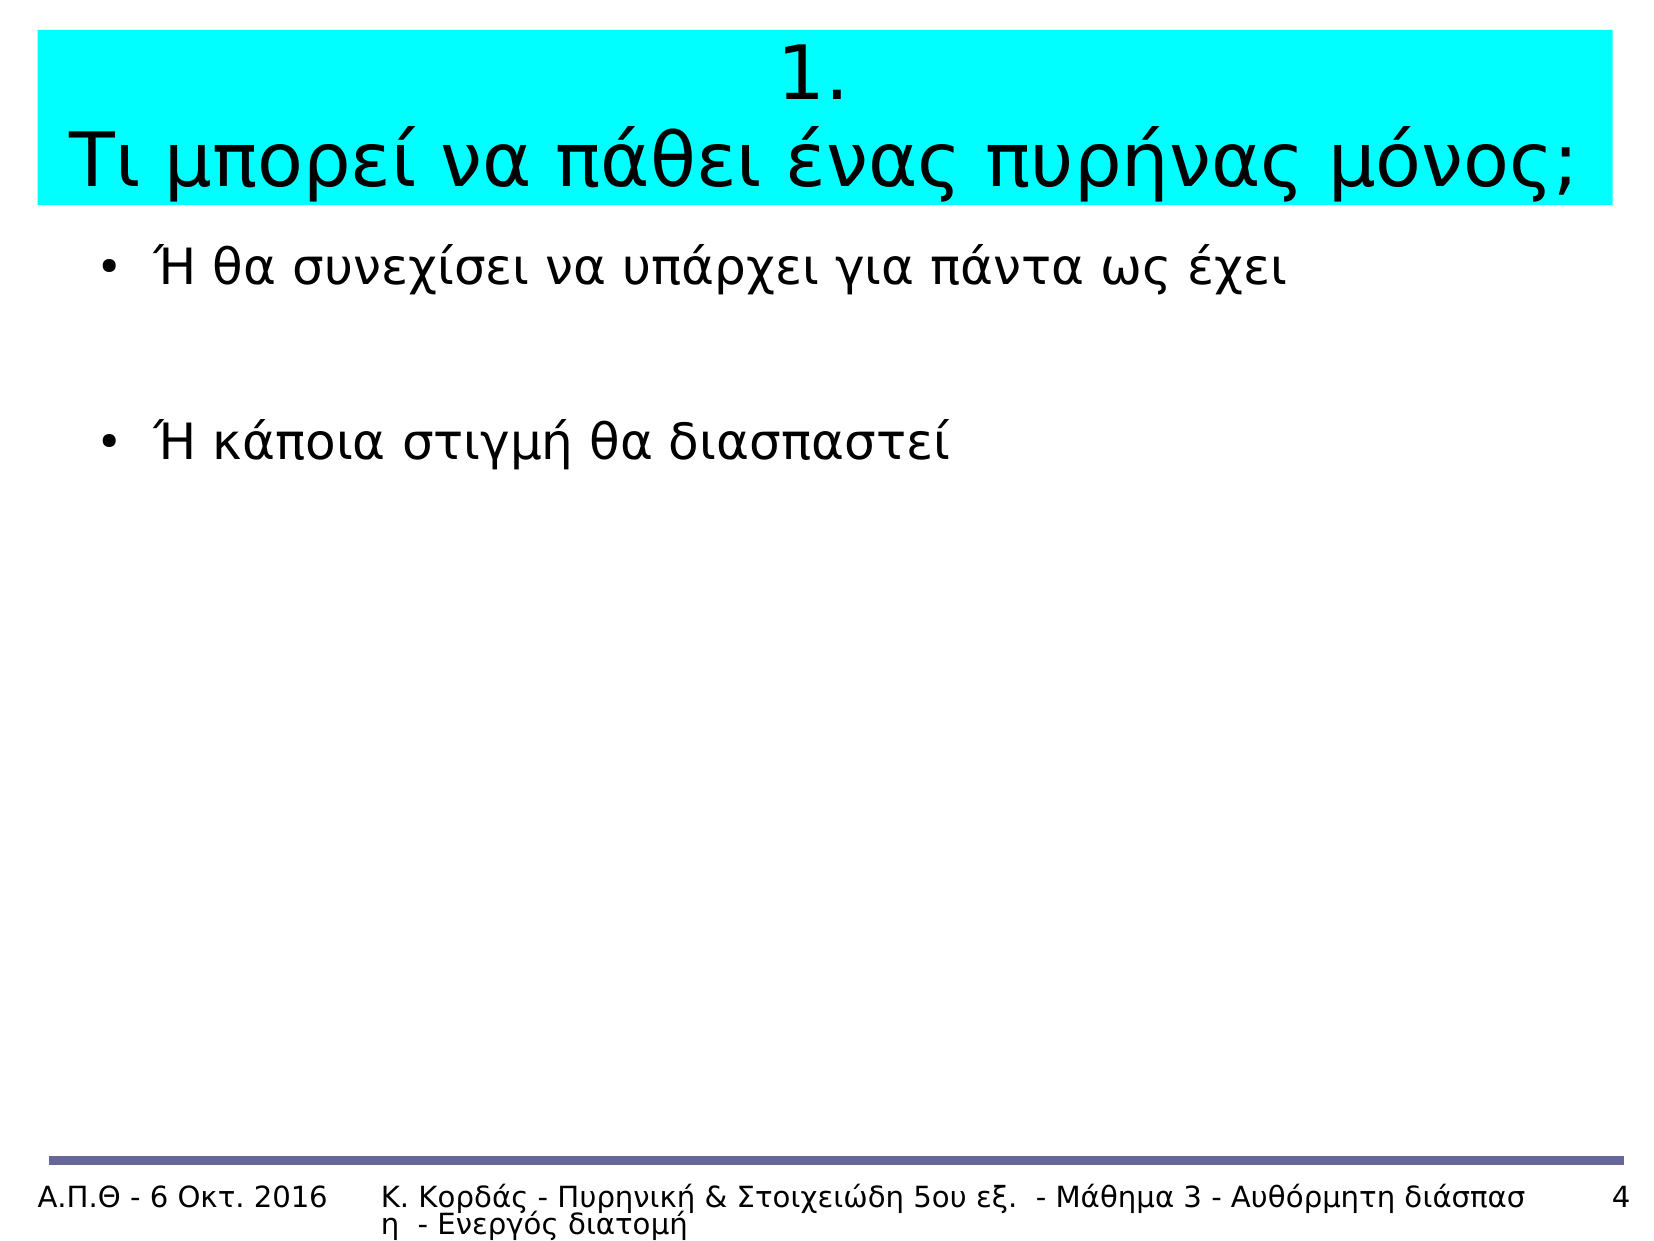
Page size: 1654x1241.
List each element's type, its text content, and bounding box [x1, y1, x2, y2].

title 1. Τι μπορεί να πάθει ένας πυρήνας μόνος; [37, 29, 1613, 205]
list Ή θα συνεχίσει να υπάρχει για πάντα ως έχει Ή κάποια στιγμή θα διασπαστεί [82, 150, 1571, 1112]
